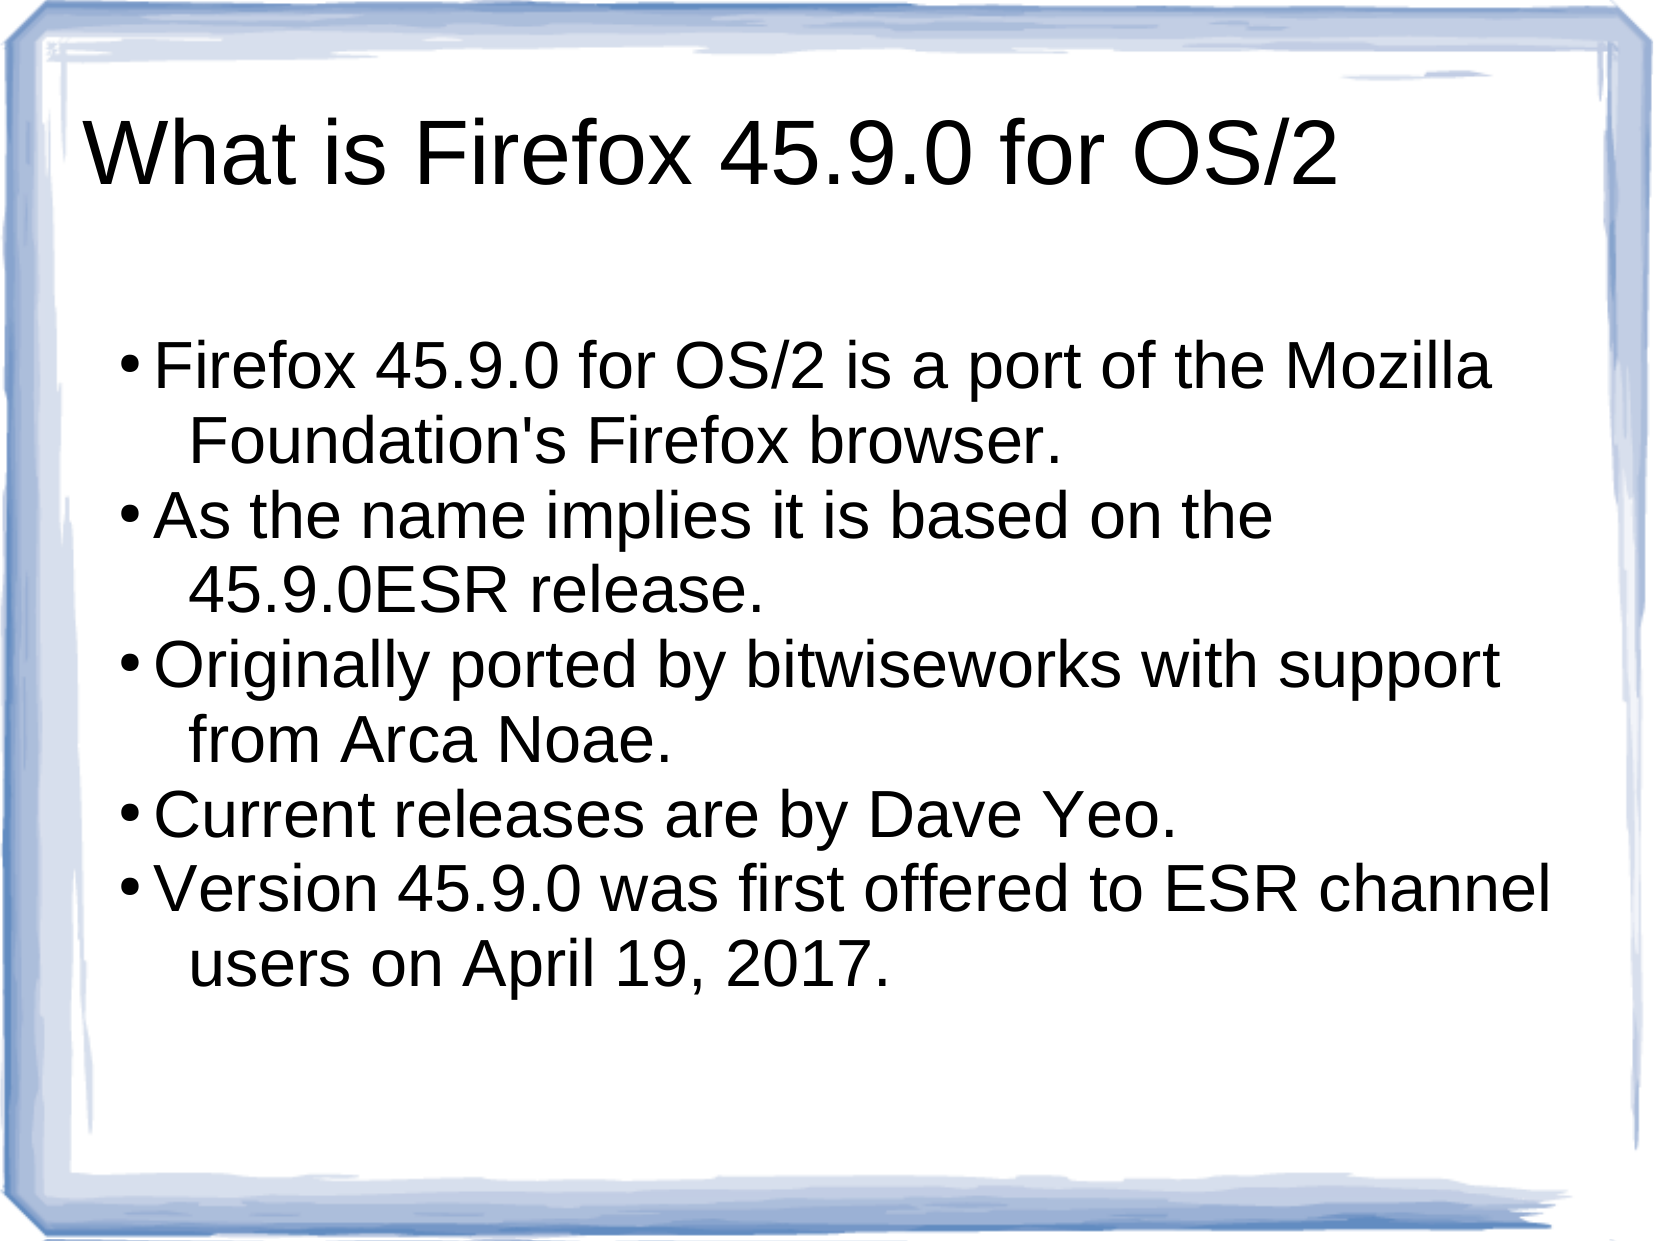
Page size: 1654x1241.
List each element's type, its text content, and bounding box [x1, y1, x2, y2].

title What is Firefox 45.9.0 for OS/2 [82, 49, 1571, 257]
picture [0, 0, 1654, 1241]
subtitle Firefox 45.9.0 for OS/2 is a port of the Mozilla Foundation's Firefox browser. As the name implies it is based on the 45.9.0ESR release. Originally ported by bitwiseworks with support from Arca Noae. Current releases are by Dave Yeo. Version 45.9.0 was first offered to ESR channel users on April 19, 2017. [118, 324, 1571, 1005]
